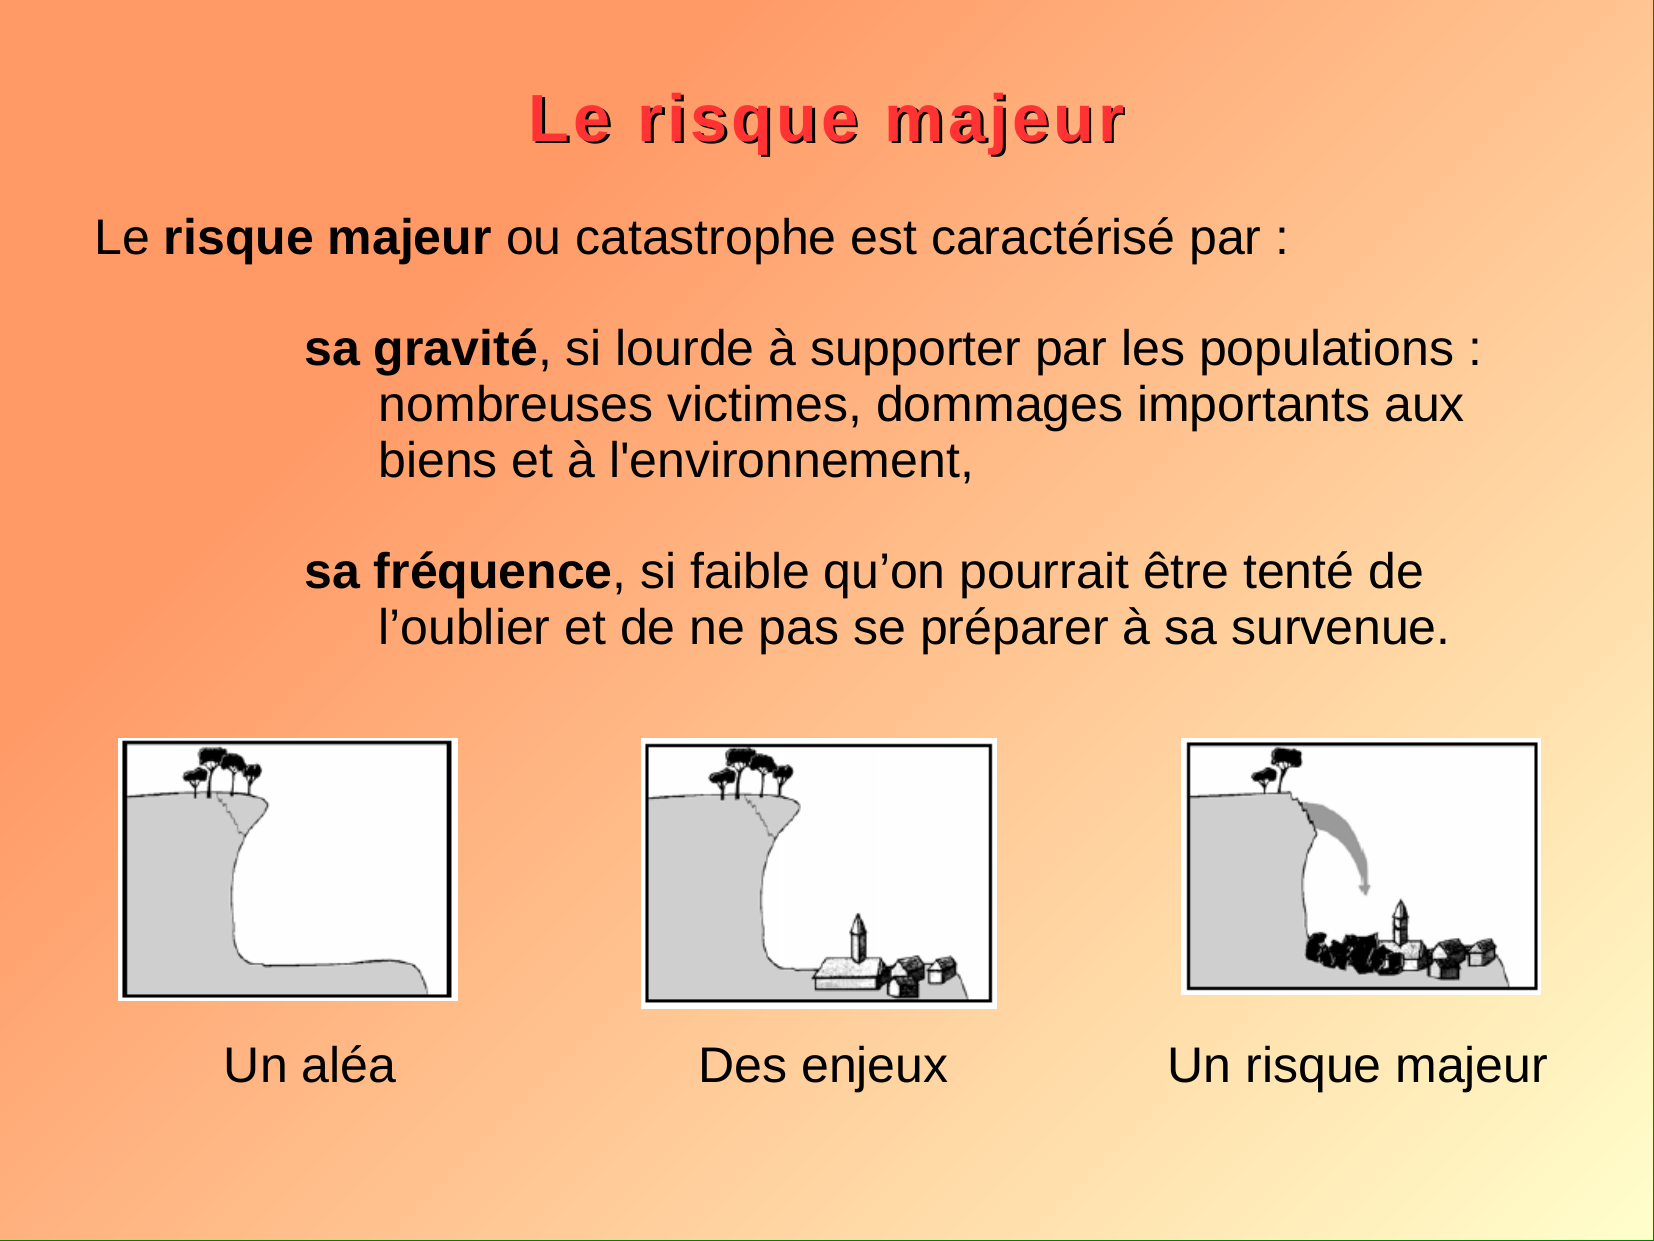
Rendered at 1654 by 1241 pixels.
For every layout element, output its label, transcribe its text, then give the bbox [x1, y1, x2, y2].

text_box Des enjeux [661, 1031, 986, 1100]
text_box [0, 0, 1654, 1241]
text_box Le risque majeur ou catastrophe est caractérisé par : sa gravité, si lourde à supporter par les populations : nombreuses victimes, dommages importants aux biens et à l'environnement, sa fréquence, si faible qu’on pourrait être tenté de l’oublier et de ne pas se préparer à sa survenue. [88, 200, 1536, 664]
title Le risque majeur [120, 29, 1533, 200]
text_box Un risque majeur [1151, 1031, 1565, 1100]
picture [641, 738, 997, 1009]
picture [118, 738, 458, 1001]
text_box Un aléa [147, 1031, 473, 1100]
picture [1181, 738, 1541, 995]
